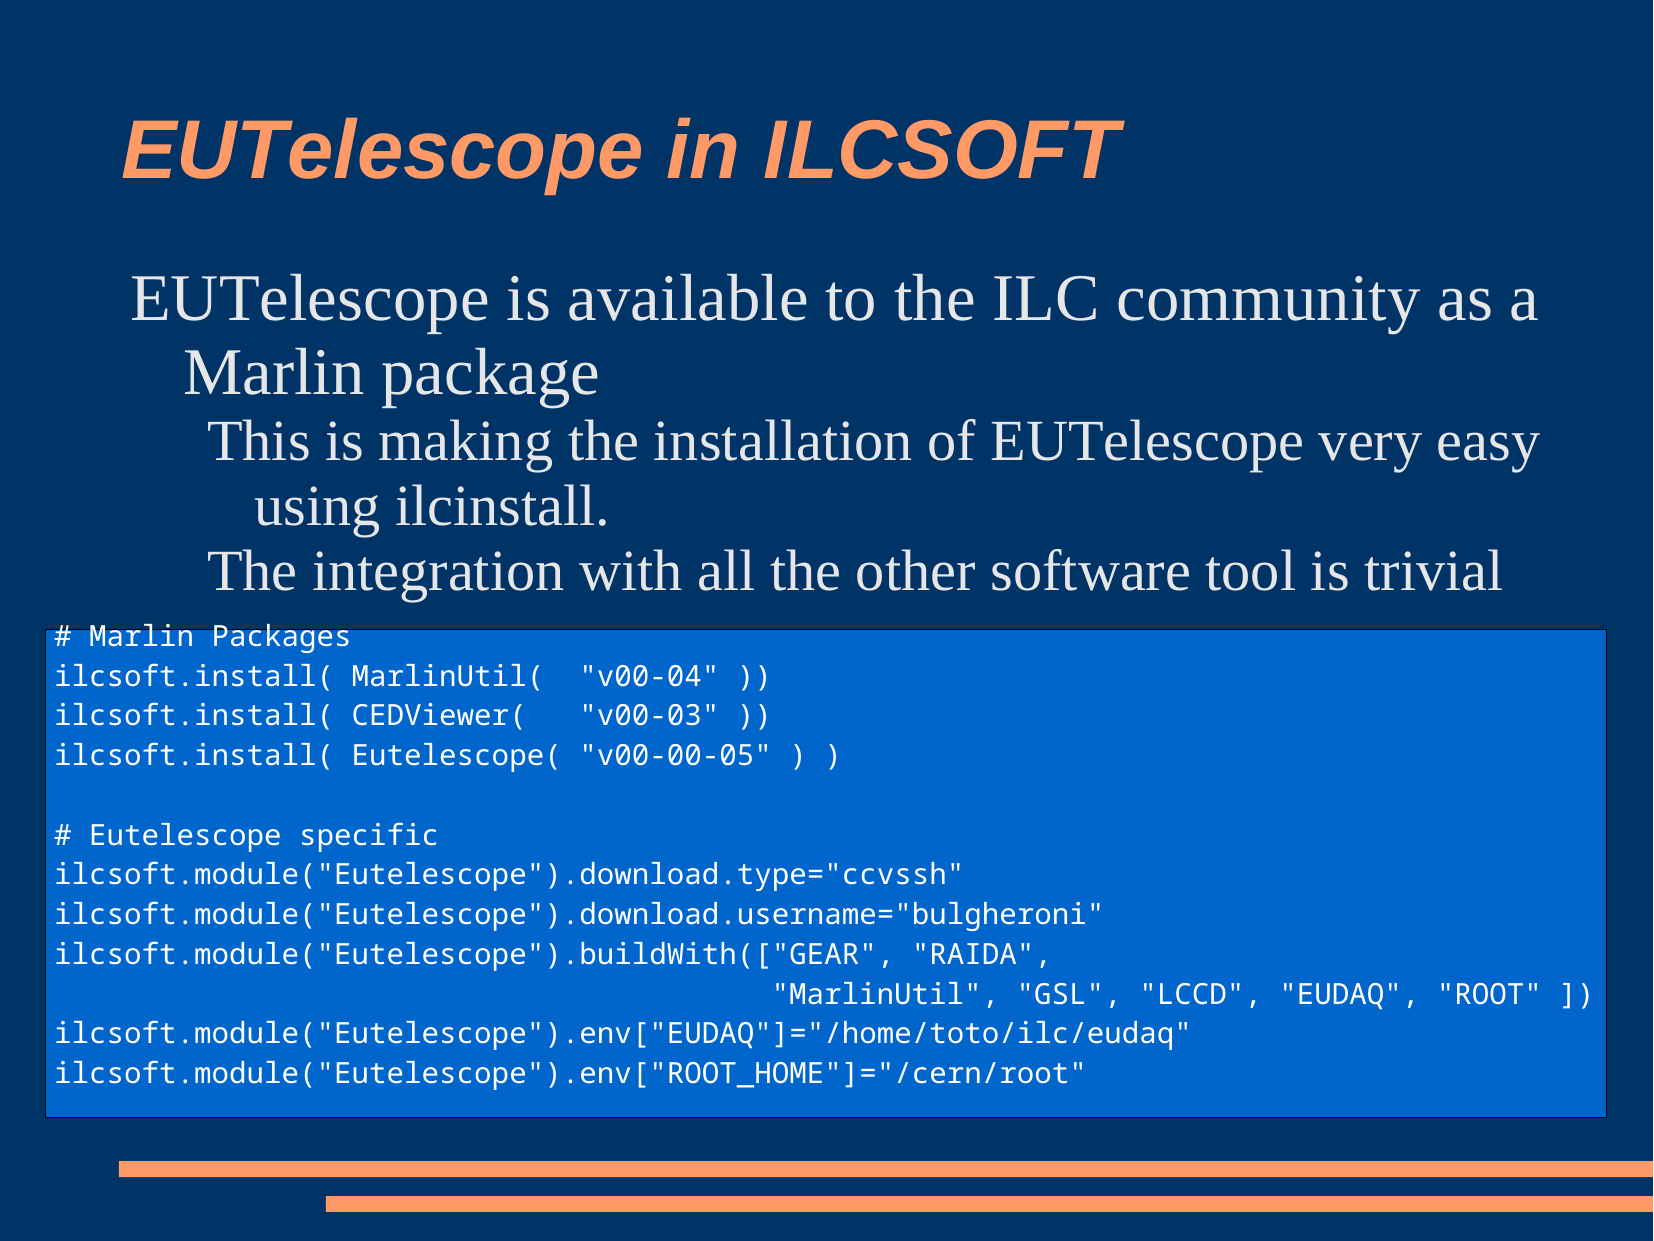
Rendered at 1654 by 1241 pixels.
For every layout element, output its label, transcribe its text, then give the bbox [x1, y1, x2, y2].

text_box # Marlin Packages ilcsoft.install( MarlinUtil( "v00-04" )) ilcsoft.install( CEDViewer( "v00-03" )) ilcsoft.install( Eutelescope( "v00-00-05" ) ) # Eutelescope specific ilcsoft.module("Eutelescope").download.type="ccvssh" ilcsoft.module("Eutelescope").download.username="bulgheroni" ilcsoft.module("Eutelescope").buildWith(["GEAR", "RAIDA", "MarlinUtil", "GSL", "LCCD", "EUDAQ", "ROOT" ]) ilcsoft.module("Eutelescope").env["EUDAQ"]="/home/toto/ilc/eudaq" ilcsoft.module("Eutelescope").env["ROOT_HOME"]="/cern/root" [45, 629, 1607, 1118]
list EUTelescope is available to the ILC community as a Marlin package This is making the installation of EUTelescope very easy using ilcinstall. The integration with all the other software tool is trivial [112, 260, 1552, 629]
title EUTelescope in ILCSOFT [121, 46, 1534, 254]
